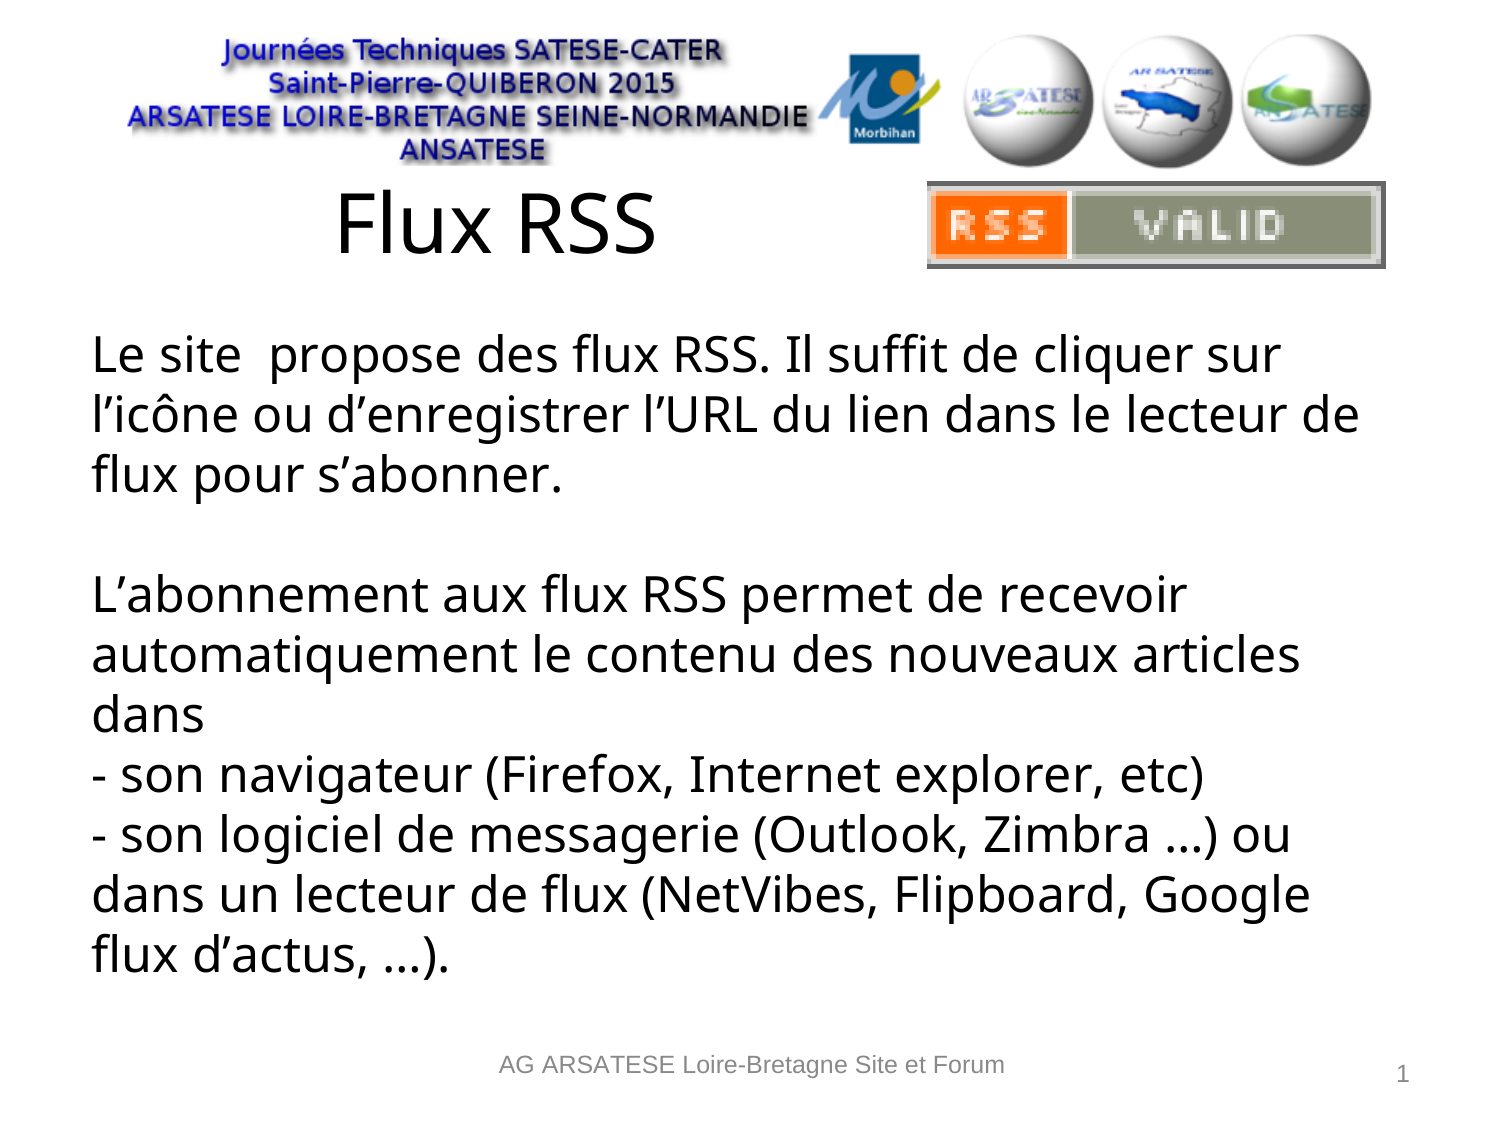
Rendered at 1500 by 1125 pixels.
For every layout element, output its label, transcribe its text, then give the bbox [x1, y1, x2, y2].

text_box AG ARSATESE Loire-Bretagne Site et Forum [76, 1024, 1436, 1103]
picture [123, 30, 1396, 279]
text_box Le site propose des flux RSS. Il suffit de cliquer sur l’icône ou d’enregistrer l’URL du lien dans le lecteur de flux pour s’abonner. L’abonnement aux flux RSS permet de recevoir automatiquement le contenu des nouveaux articles dans - son navigateur (Firefox, Internet explorer, etc) - son logiciel de messagerie (Outlook, Zimbra …) ou dans un lecteur de flux (NetVibes, Flipboard, Google flux d’actus, …). [76, 314, 1388, 988]
title Flux RSS [53, 172, 927, 268]
